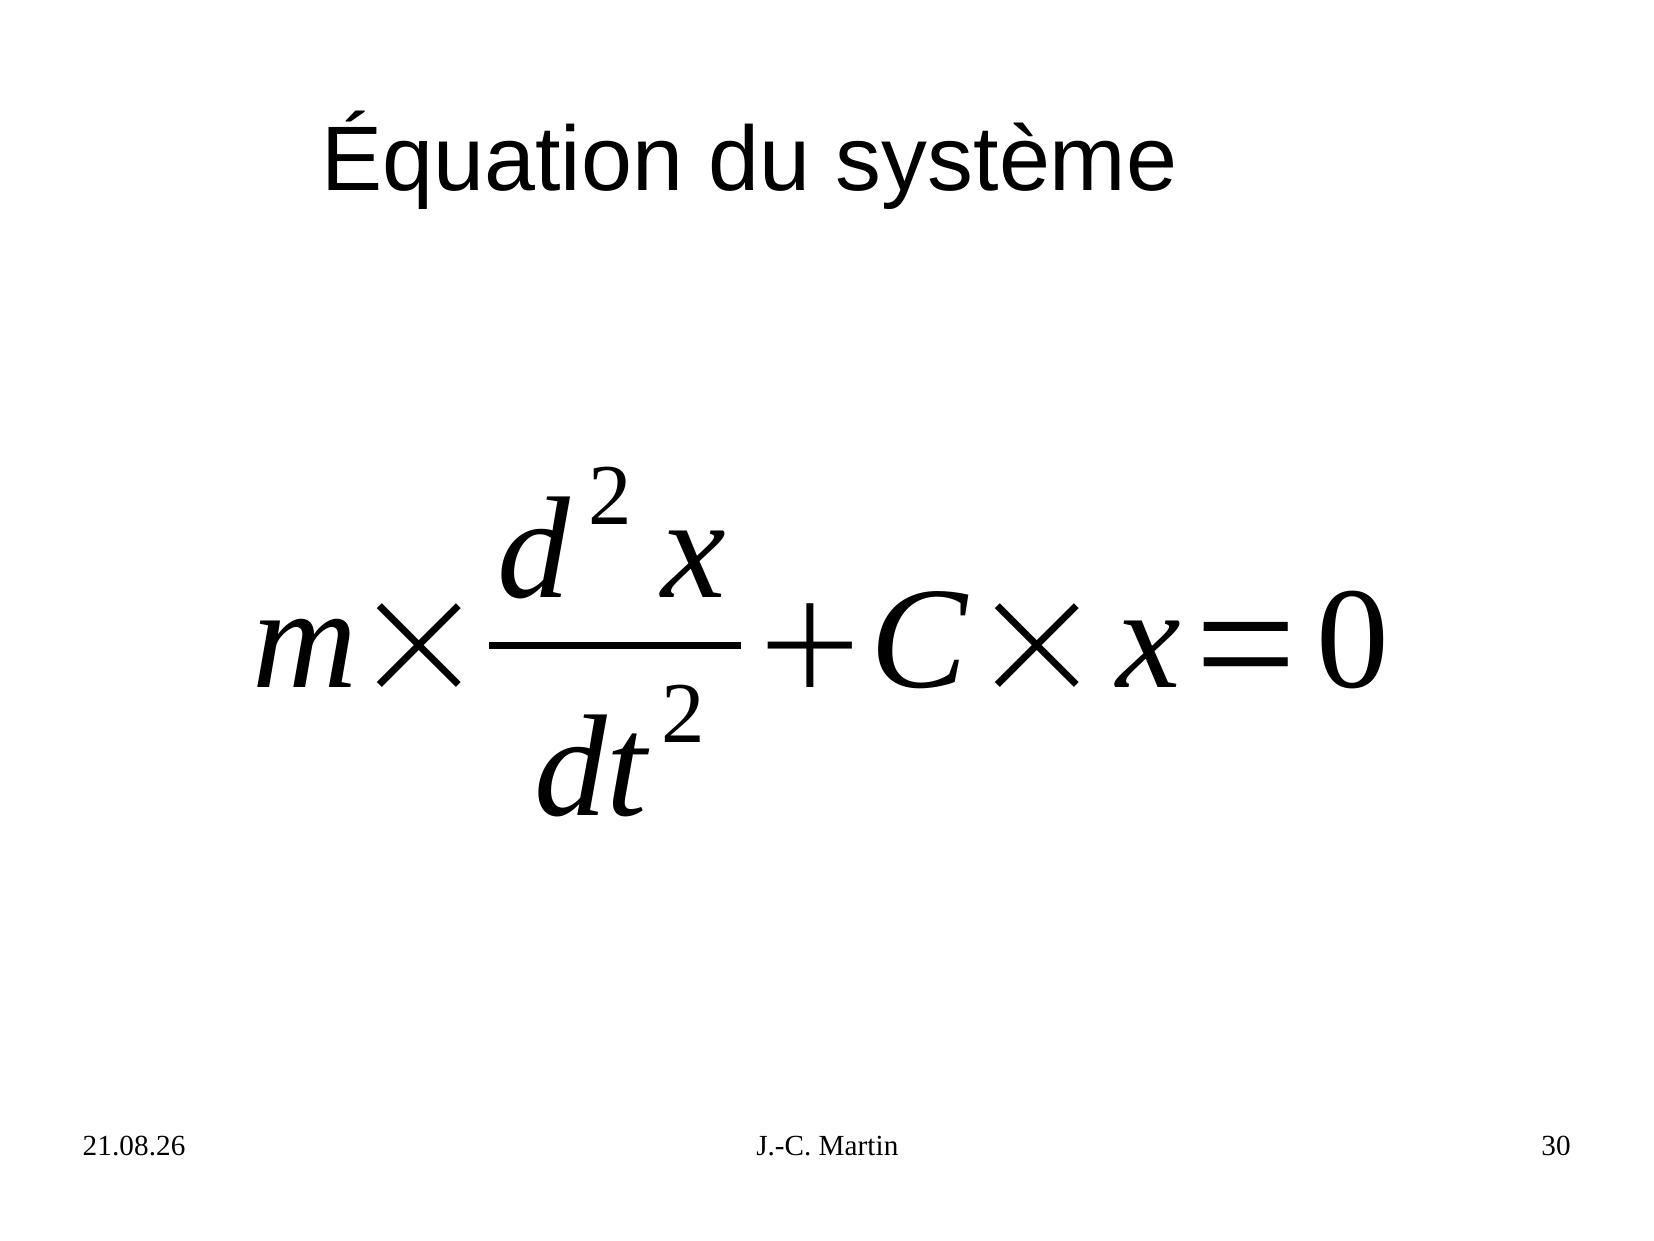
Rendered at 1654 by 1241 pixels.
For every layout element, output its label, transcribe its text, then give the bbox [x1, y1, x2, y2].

title Équation du système [112, 99, 1388, 288]
chart [206, 442, 1420, 851]
